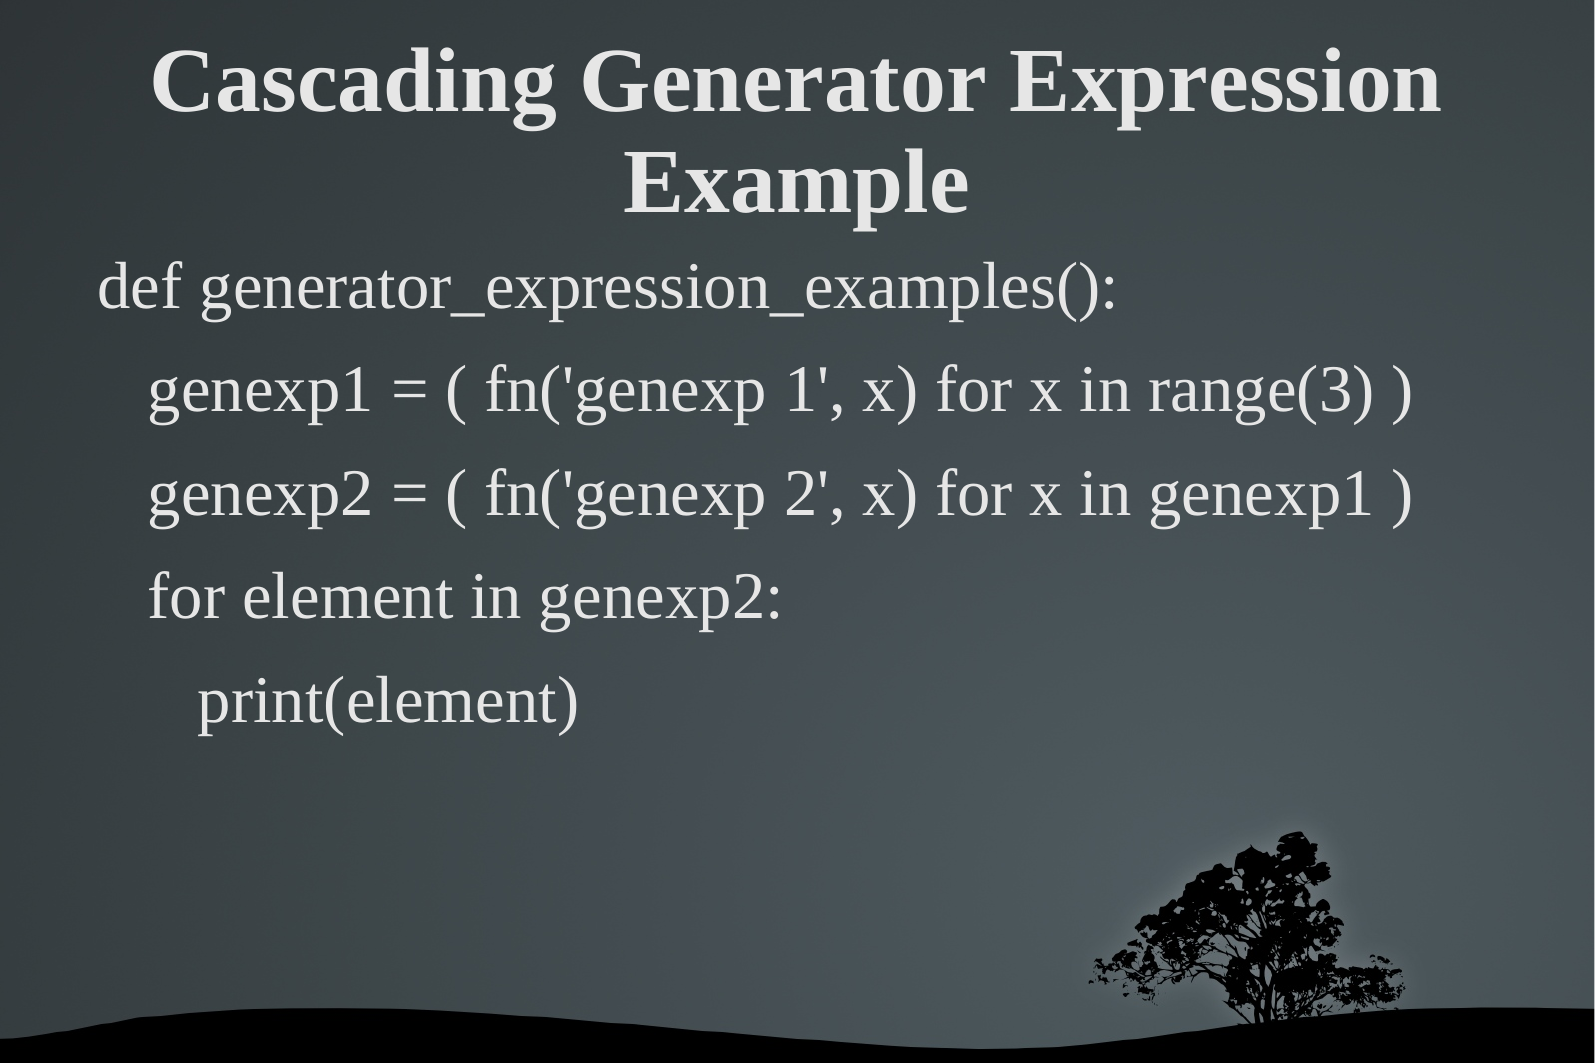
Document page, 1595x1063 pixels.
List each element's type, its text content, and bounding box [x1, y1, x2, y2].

picture [0, 0, 1595, 1063]
title Cascading Generator Expression Example [79, 11, 1515, 248]
list def generator_expression_examples(): genexp1 = ( fn('genexp 1', x) for x in range(3) ) genexp2 = ( fn('genexp 2', x) for x in genexp1 ) for element in genexp2: print(element) [79, 248, 1515, 936]
